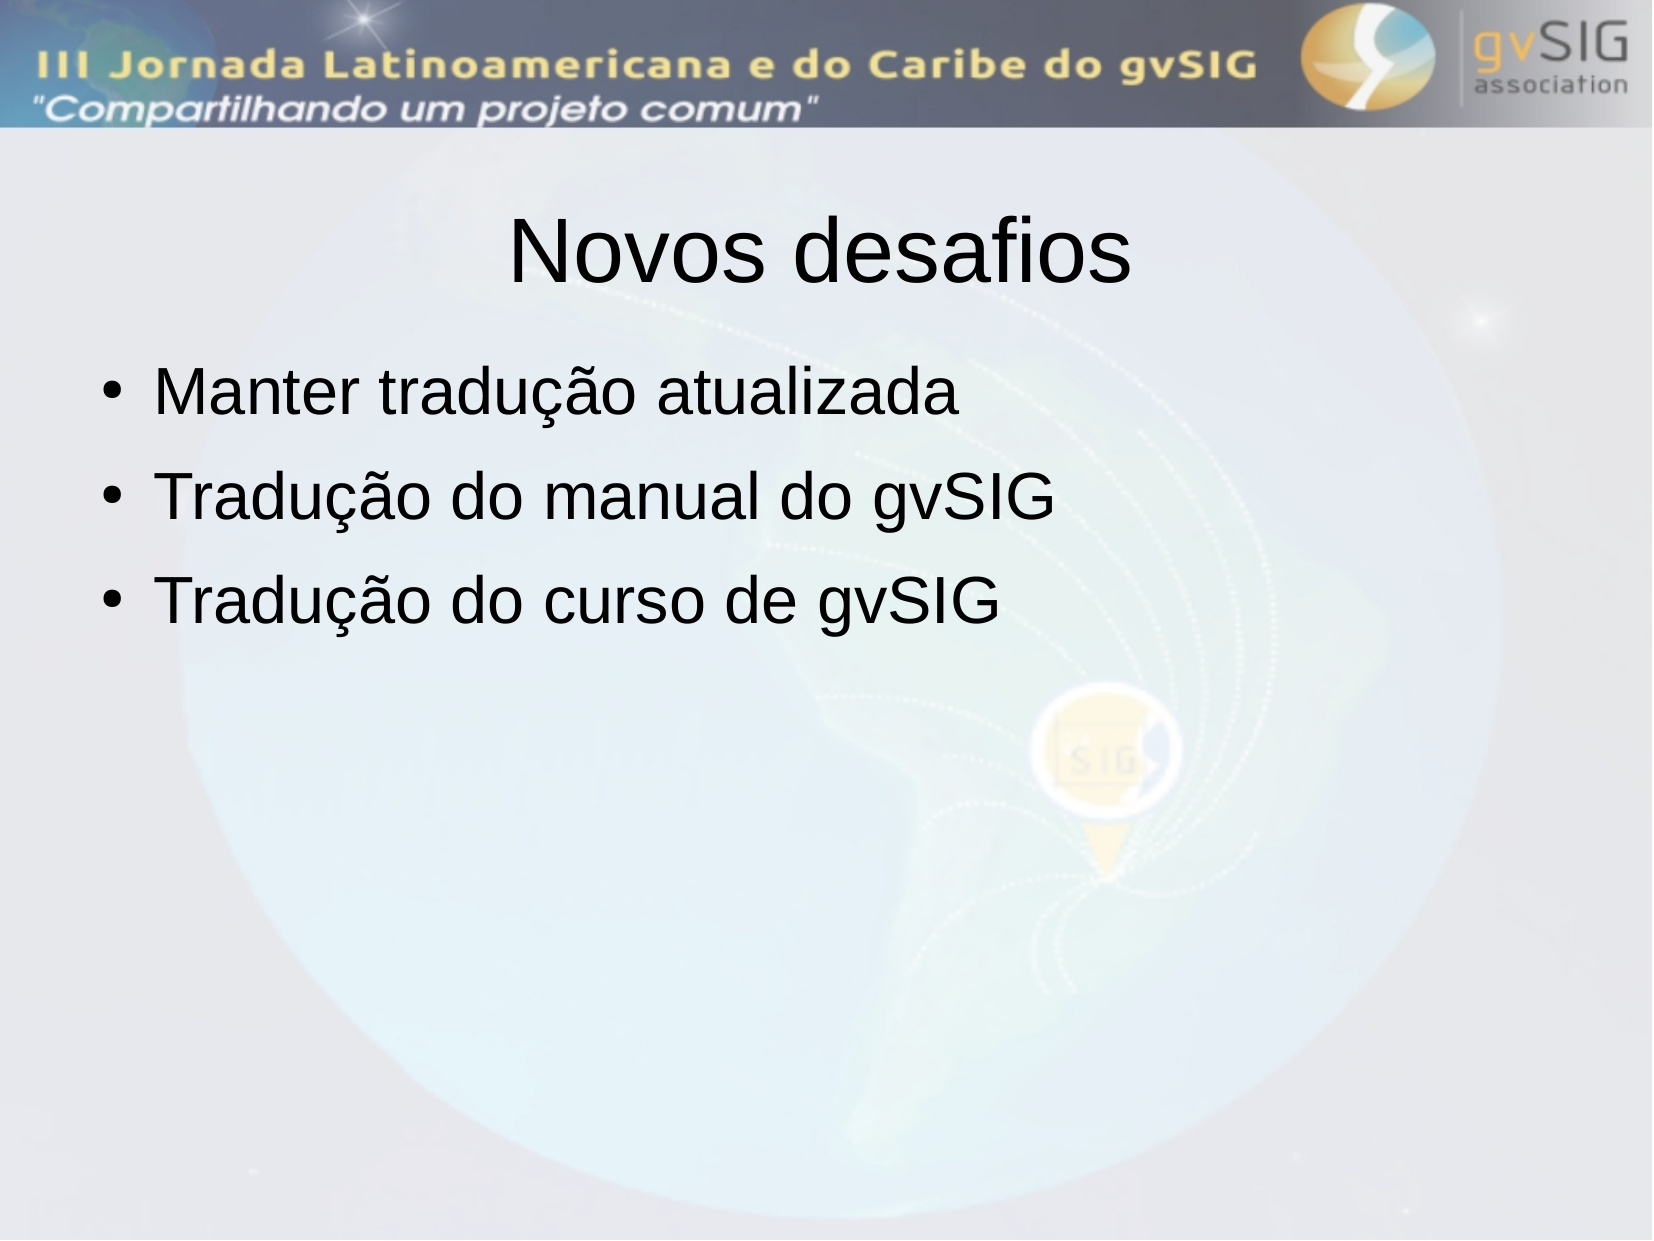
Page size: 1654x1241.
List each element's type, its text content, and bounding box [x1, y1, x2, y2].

picture [0, 0, 1653, 1240]
list Manter tradução atualizada Tradução do manual do gvSIG Tradução do curso de gvSIG [82, 354, 1571, 1173]
title Novos desafios [76, 147, 1565, 355]
